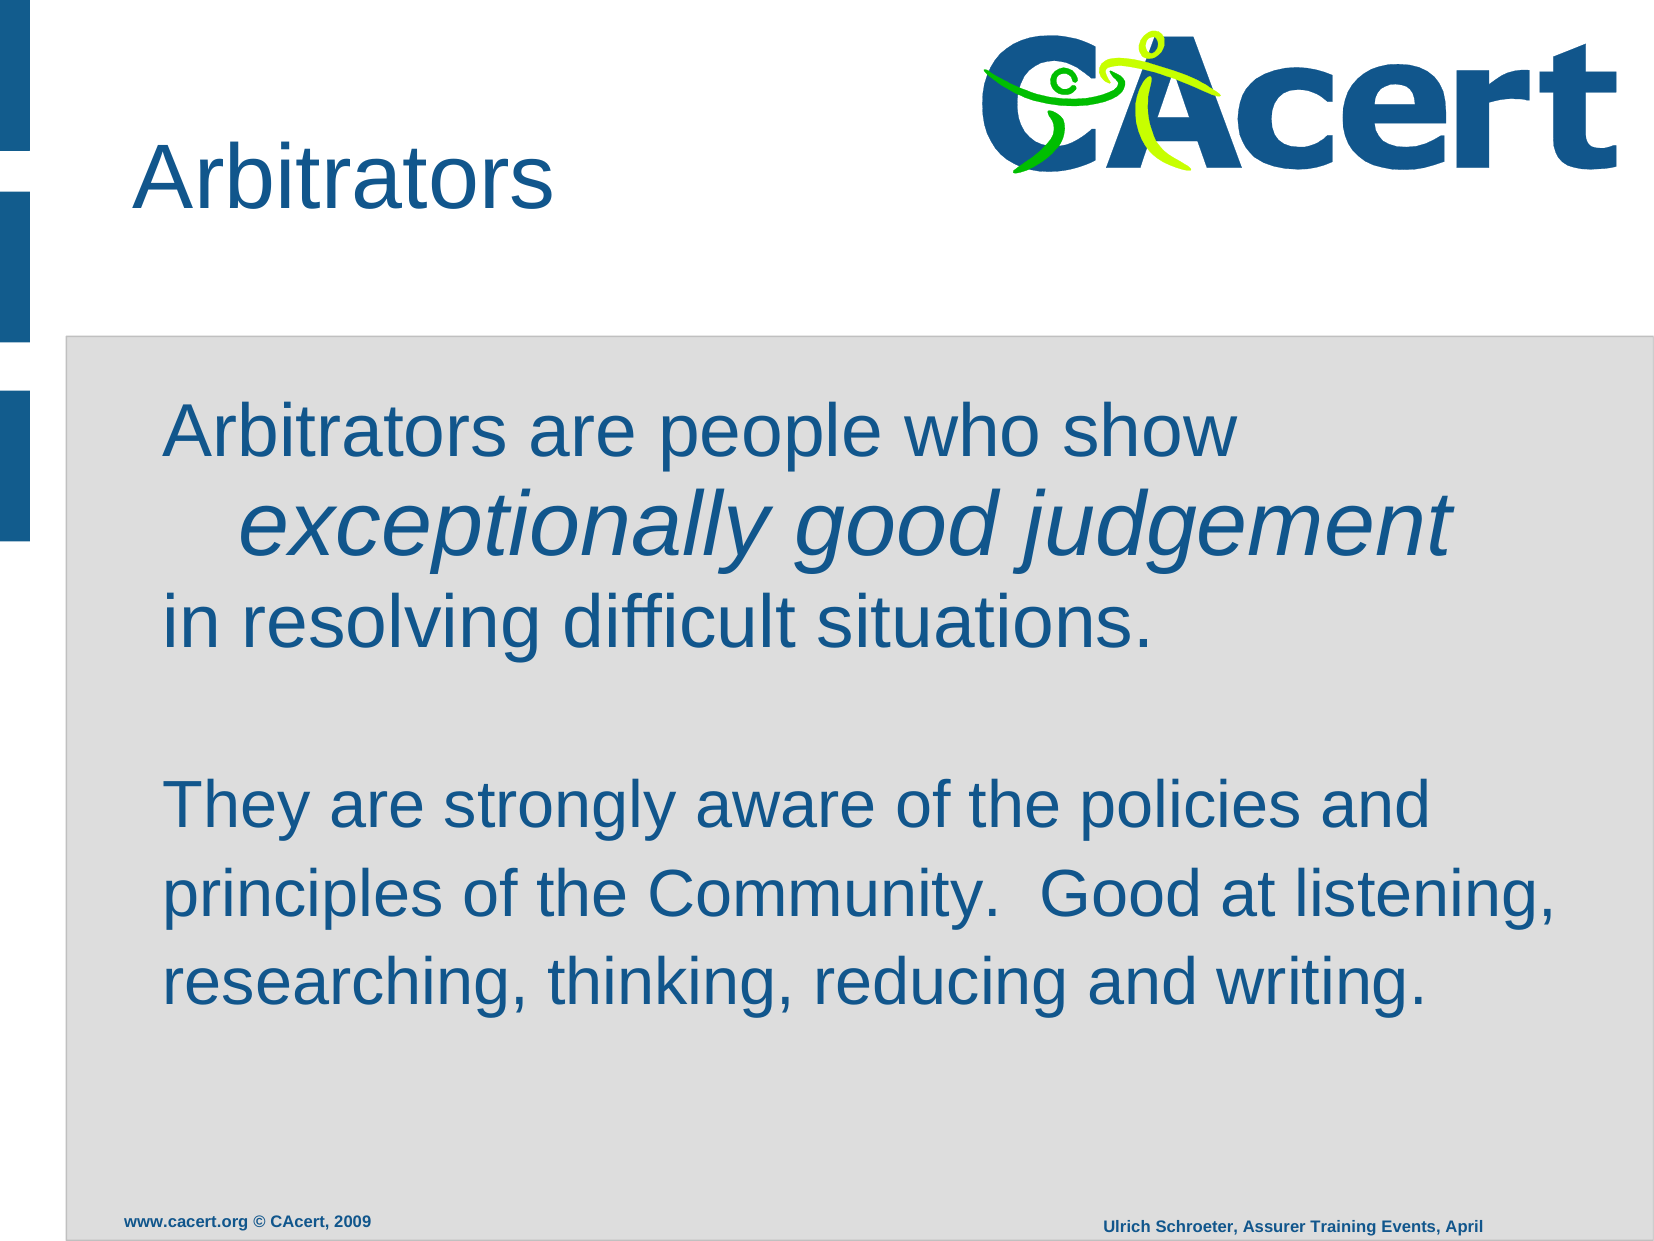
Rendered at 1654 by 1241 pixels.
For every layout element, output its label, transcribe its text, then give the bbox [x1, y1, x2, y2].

text_box Arbitrators [118, 118, 571, 239]
text_box Arbitrators are people who show exceptionally good judgement in resolving difficult situations. They are strongly aware of the policies and principles of the Community. Good at listening, researching, thinking, reducing and writing. [147, 376, 1626, 1030]
